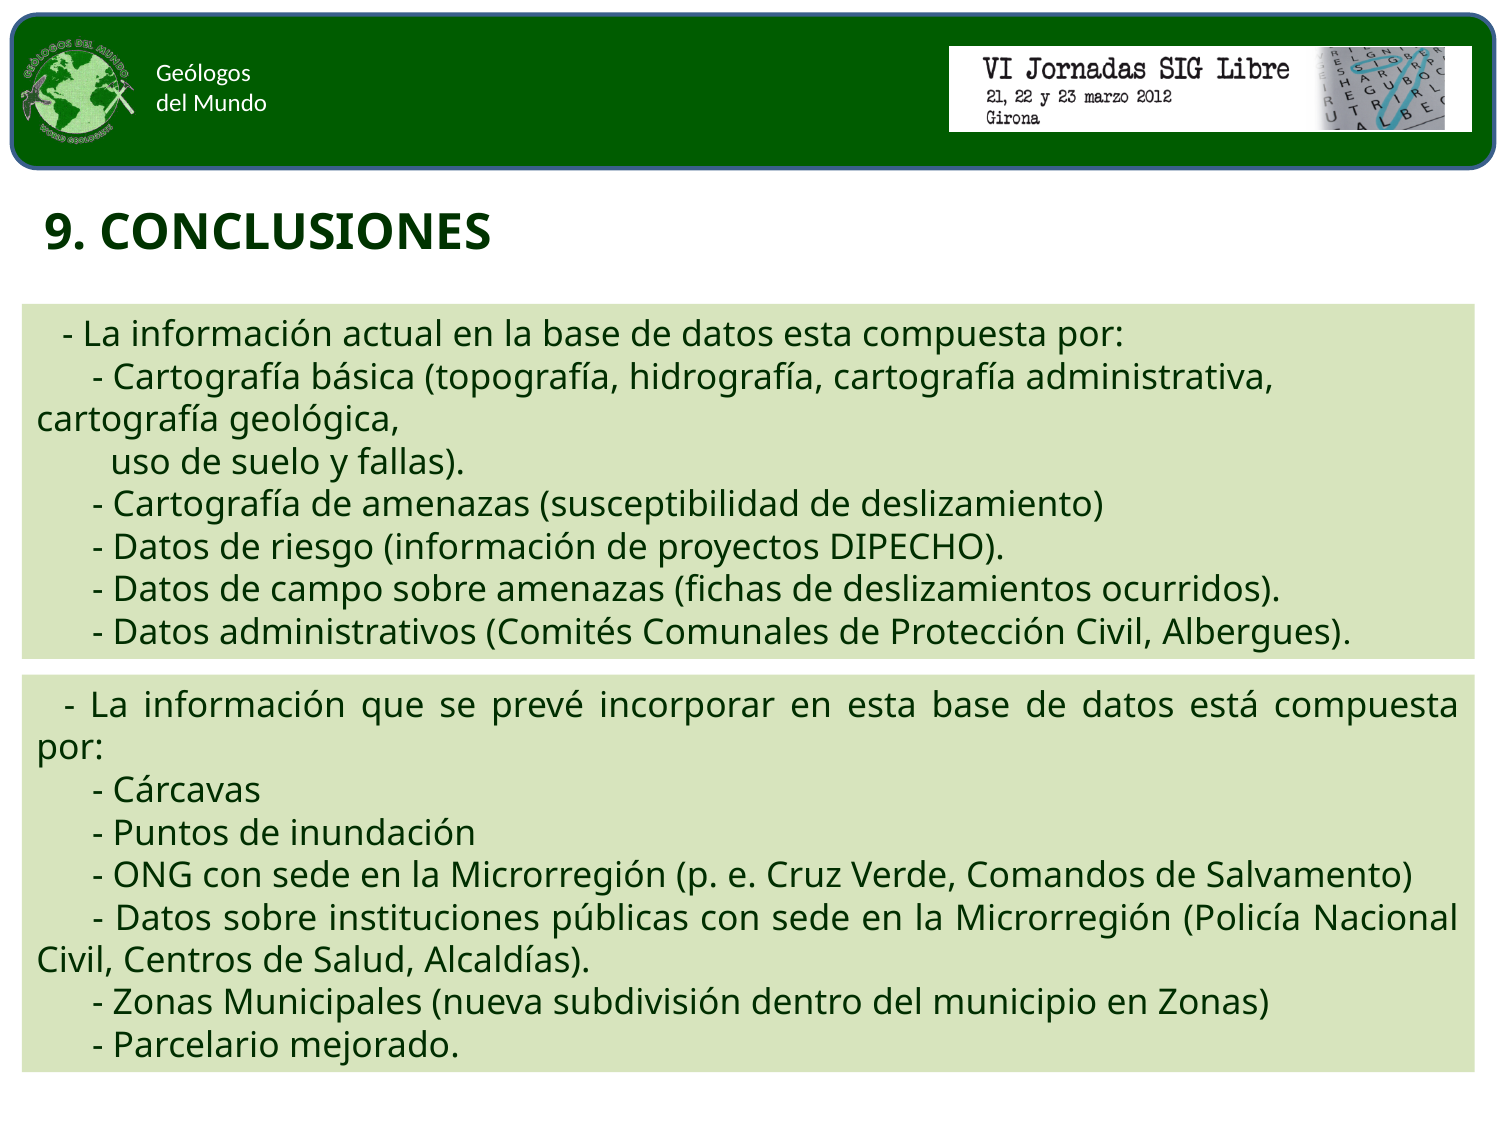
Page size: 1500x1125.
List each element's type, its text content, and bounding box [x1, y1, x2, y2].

text_box 9. CONCLUSIONES [29, 192, 1489, 268]
text_box Geólogos del Mundo [141, 49, 361, 125]
text_box - La información que se prevé incorporar en esta base de datos está compuesta por: - Cárcavas - Puntos de inundación - ONG con sede en la Microrregión (p. e. Cruz Verde, Comandos de Salvamento) - Datos sobre instituciones públicas con sede en la Microrregión (Policía Nacional Civil, Centros de Salud, Alcaldías). - Zonas Municipales (nueva subdivisión dentro del municipio en Zonas) - Parcelario mejorado. [21, 674, 1475, 1073]
text_box - La información actual en la base de datos esta compuesta por: - Cartografía básica (topografía, hidrografía, cartografía administrativa, cartografía geológica, uso de suelo y fallas). - Cartografía de amenazas (susceptibilidad de deslizamiento) - Datos de riesgo (información de proyectos DIPECHO). - Datos de campo sobre amenazas (fichas de deslizamientos ocurridos). - Datos administrativos (Comités Comunales de Protección Civil, Albergues). [21, 303, 1475, 659]
picture [950, 47, 1471, 131]
text_box [11, 14, 1495, 169]
picture [19, 36, 136, 145]
